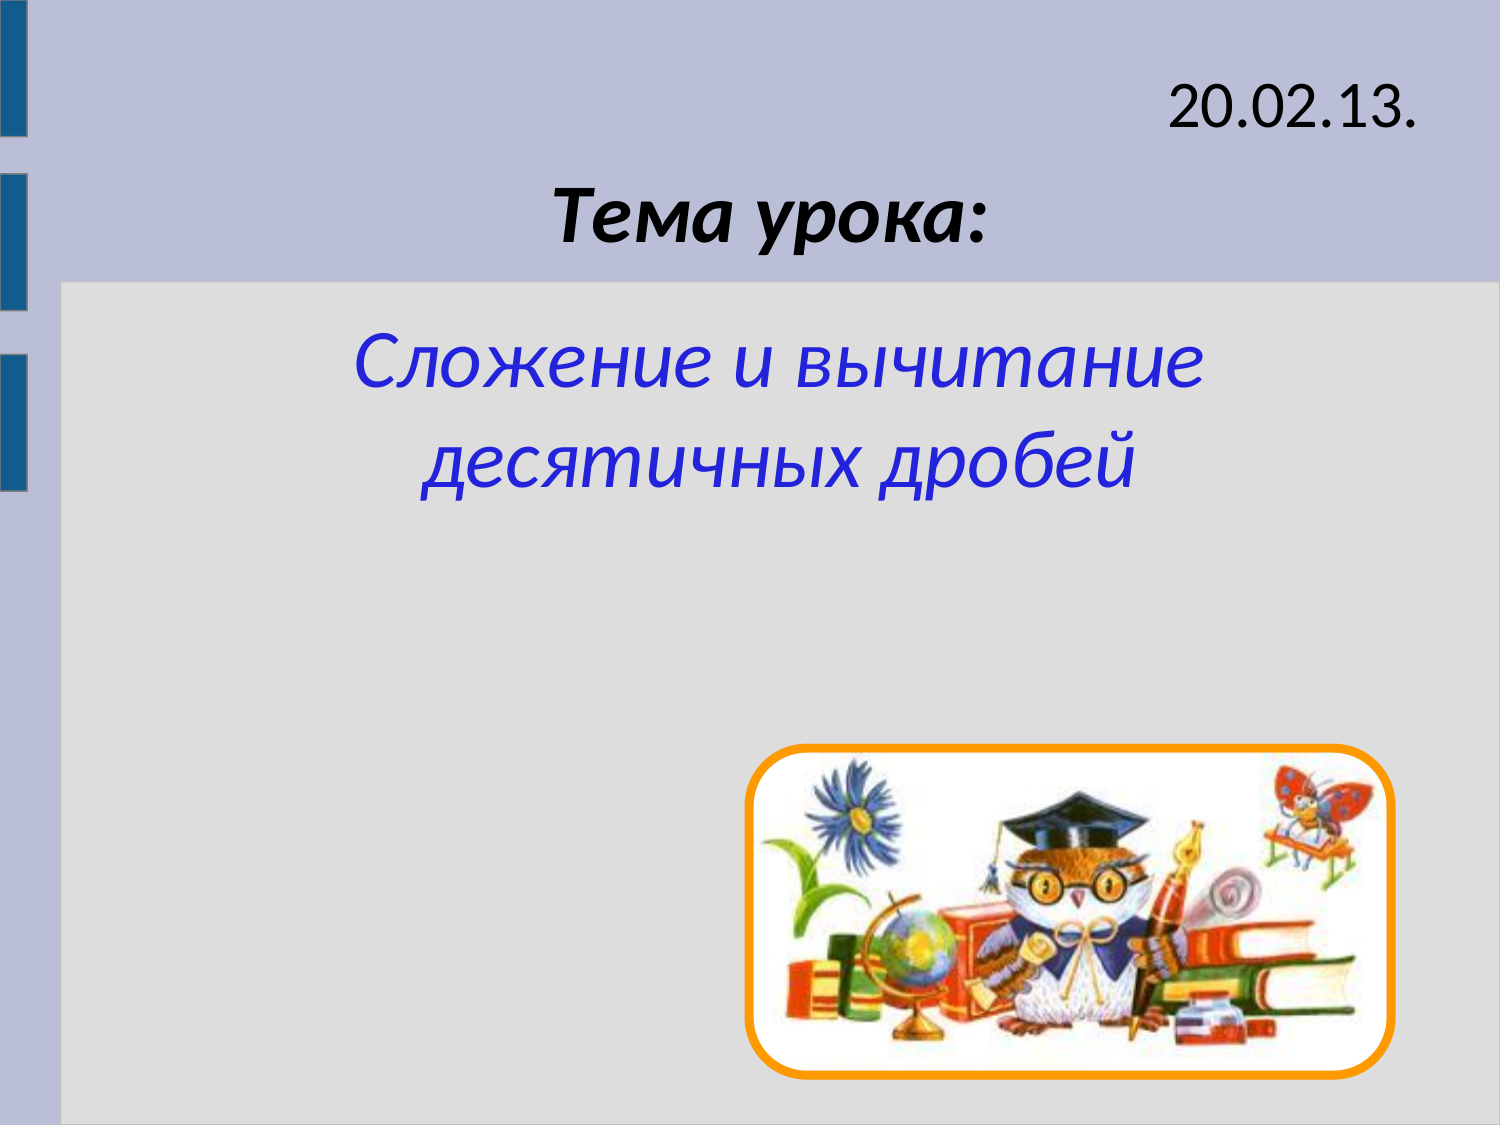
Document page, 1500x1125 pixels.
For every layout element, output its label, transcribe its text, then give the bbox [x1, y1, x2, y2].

picture [744, 743, 1397, 1082]
text_box 20.02.13. [1133, 53, 1453, 219]
text_box Тема урока: Сложение и вычитание десятичных дробей [234, 151, 1326, 534]
